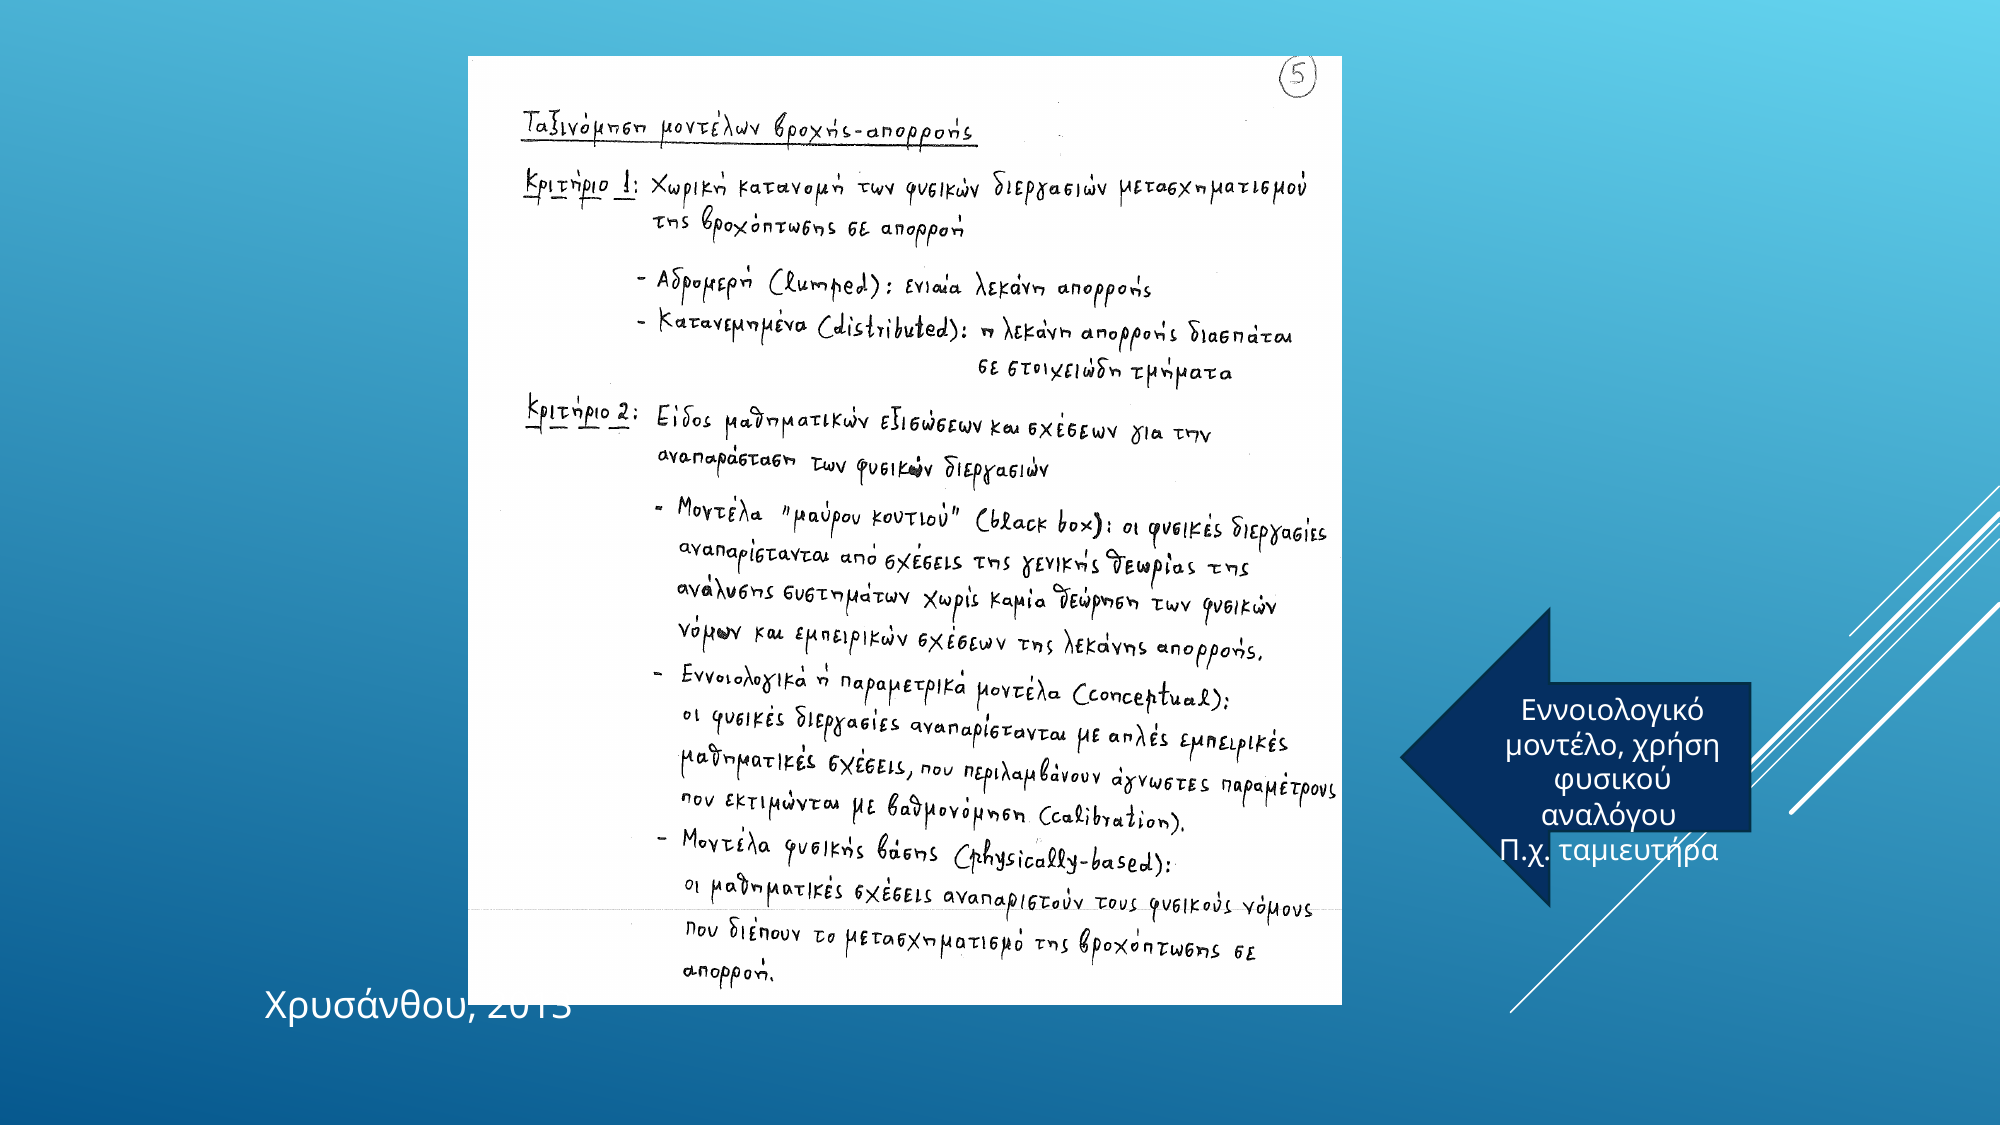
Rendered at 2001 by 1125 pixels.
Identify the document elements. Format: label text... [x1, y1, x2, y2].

picture [468, 56, 1342, 1005]
text_box Εννοιολογικό μοντέλο, χρήση φυσικού αναλόγου Π.χ. ταμιευτήρα [1401, 609, 1750, 906]
text_box Χρυσάνθου, 2013 [249, 973, 688, 1035]
